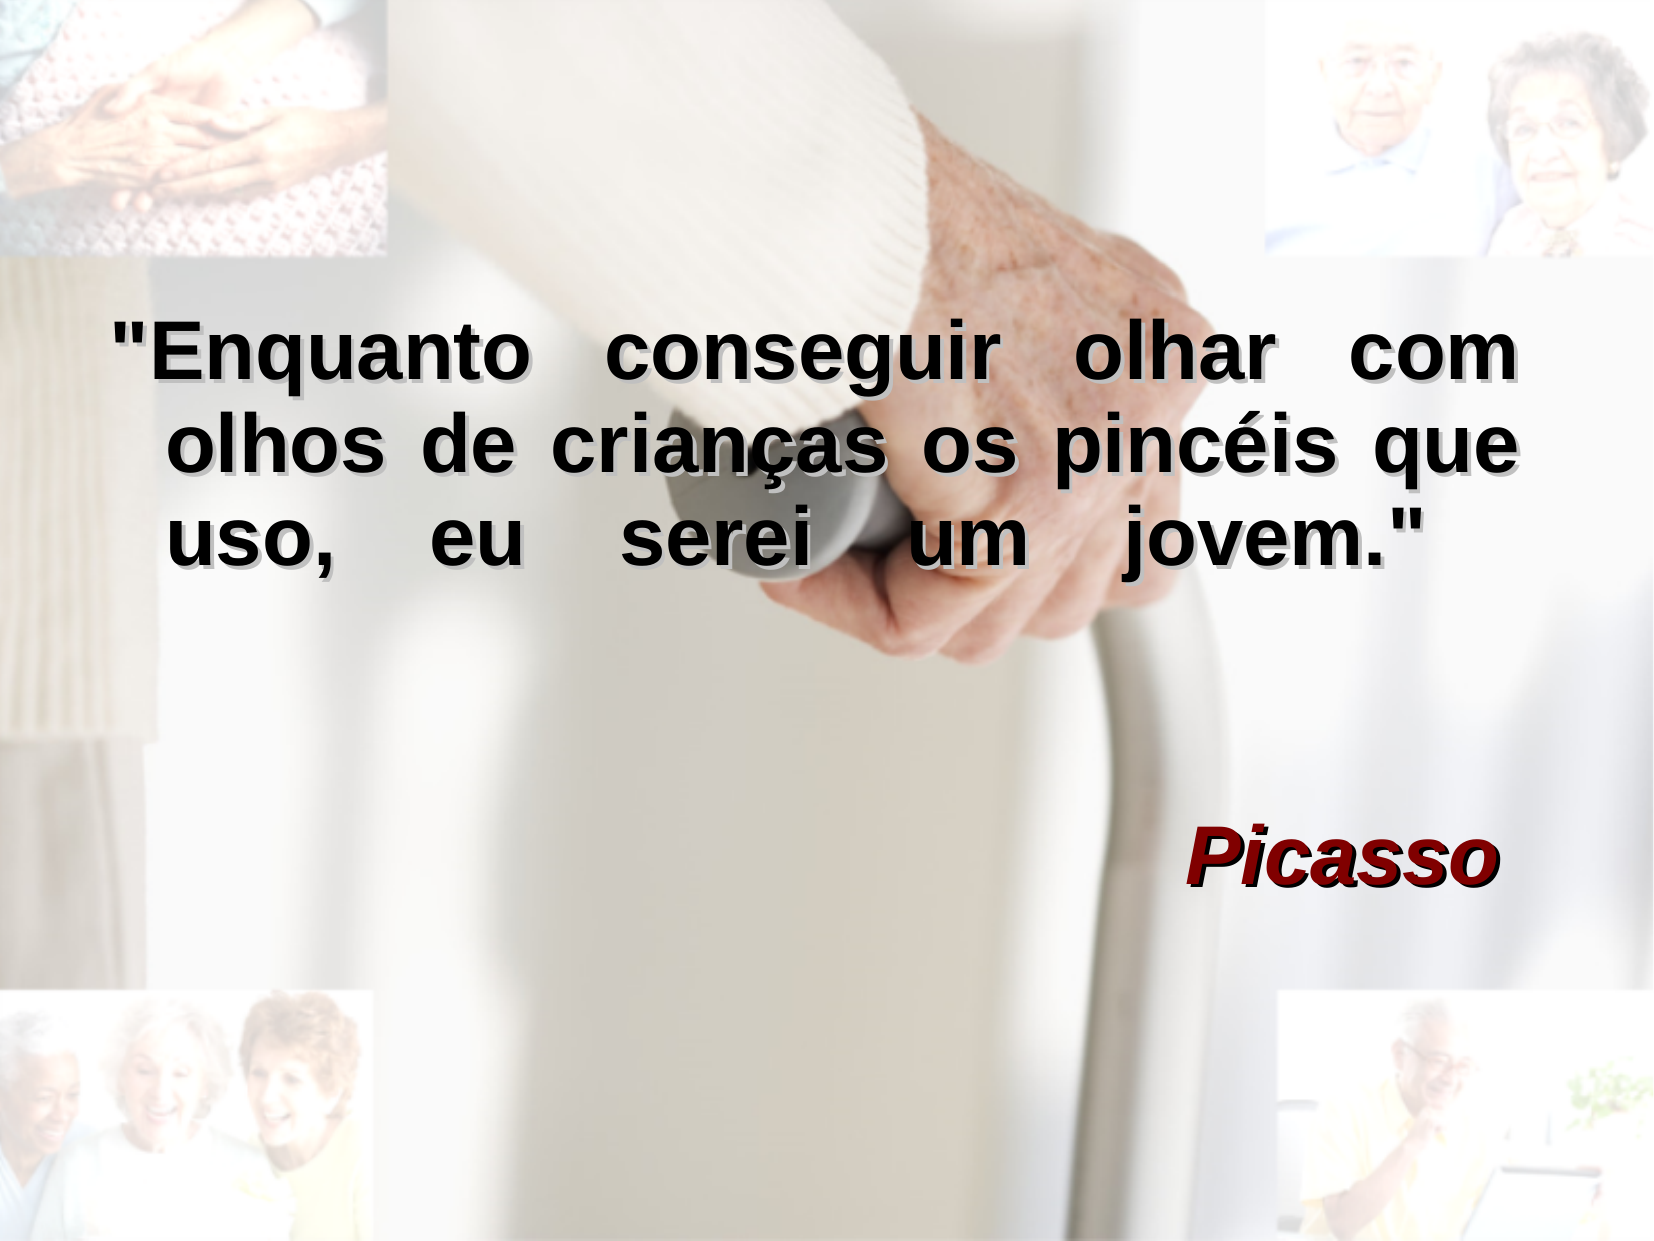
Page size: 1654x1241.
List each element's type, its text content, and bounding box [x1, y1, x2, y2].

text_box "Enquanto conseguir olhar com olhos de crianças os pincéis que uso, eu serei um jovem." Picasso [94, 296, 1536, 910]
picture [0, 0, 1654, 1241]
